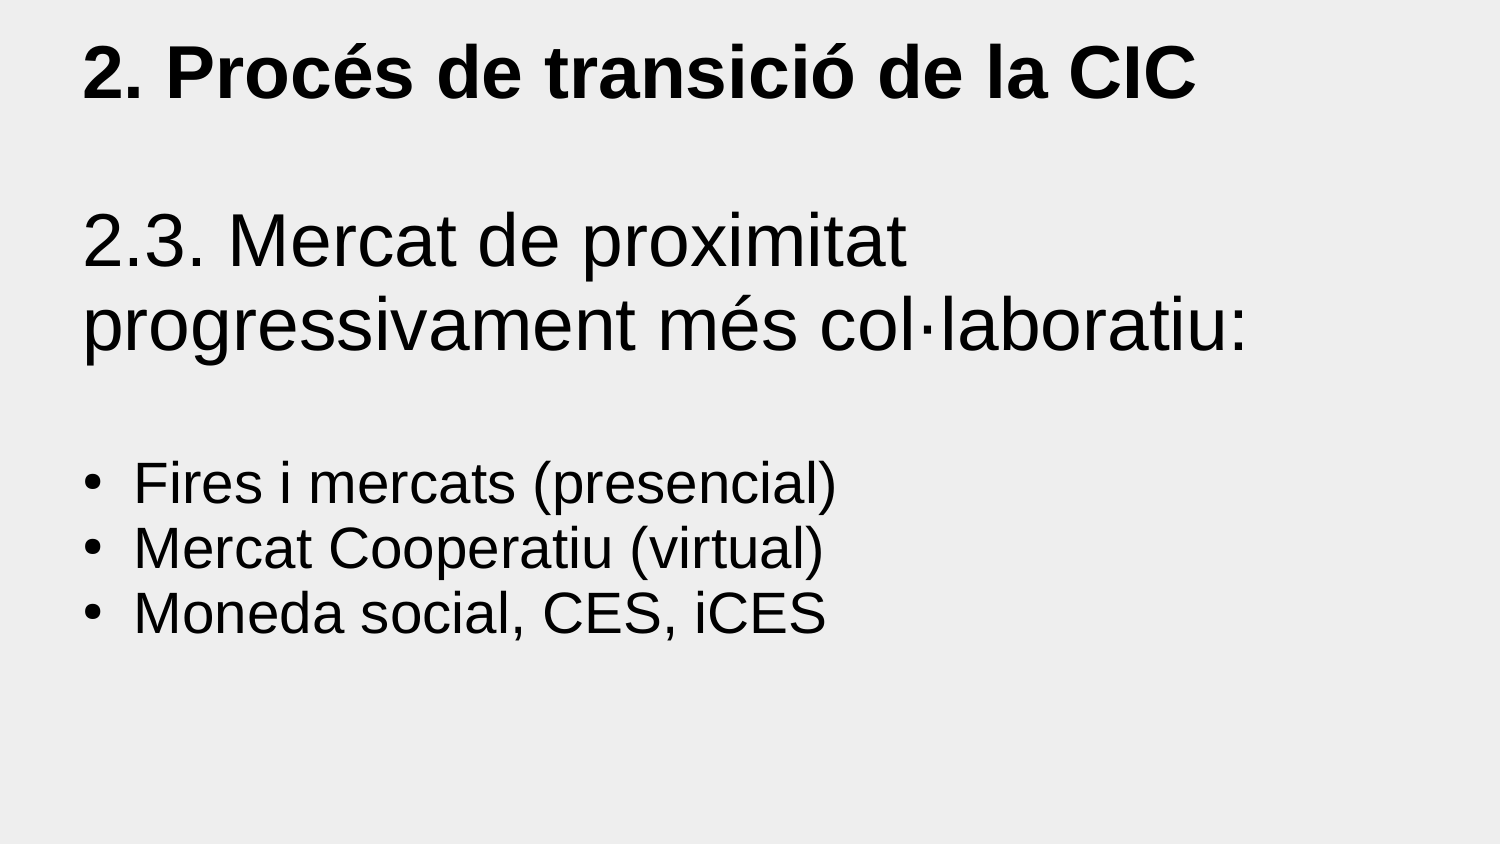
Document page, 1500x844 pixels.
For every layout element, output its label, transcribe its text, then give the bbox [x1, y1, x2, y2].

text_box 2. Procés de transició de la CIC 2.3. Mercat de proximitat progressivament més col·laboratiu: Fires i mercats (presencial) Mercat Cooperatiu (virtual) Moneda social, CES, iCES [67, 23, 1453, 739]
